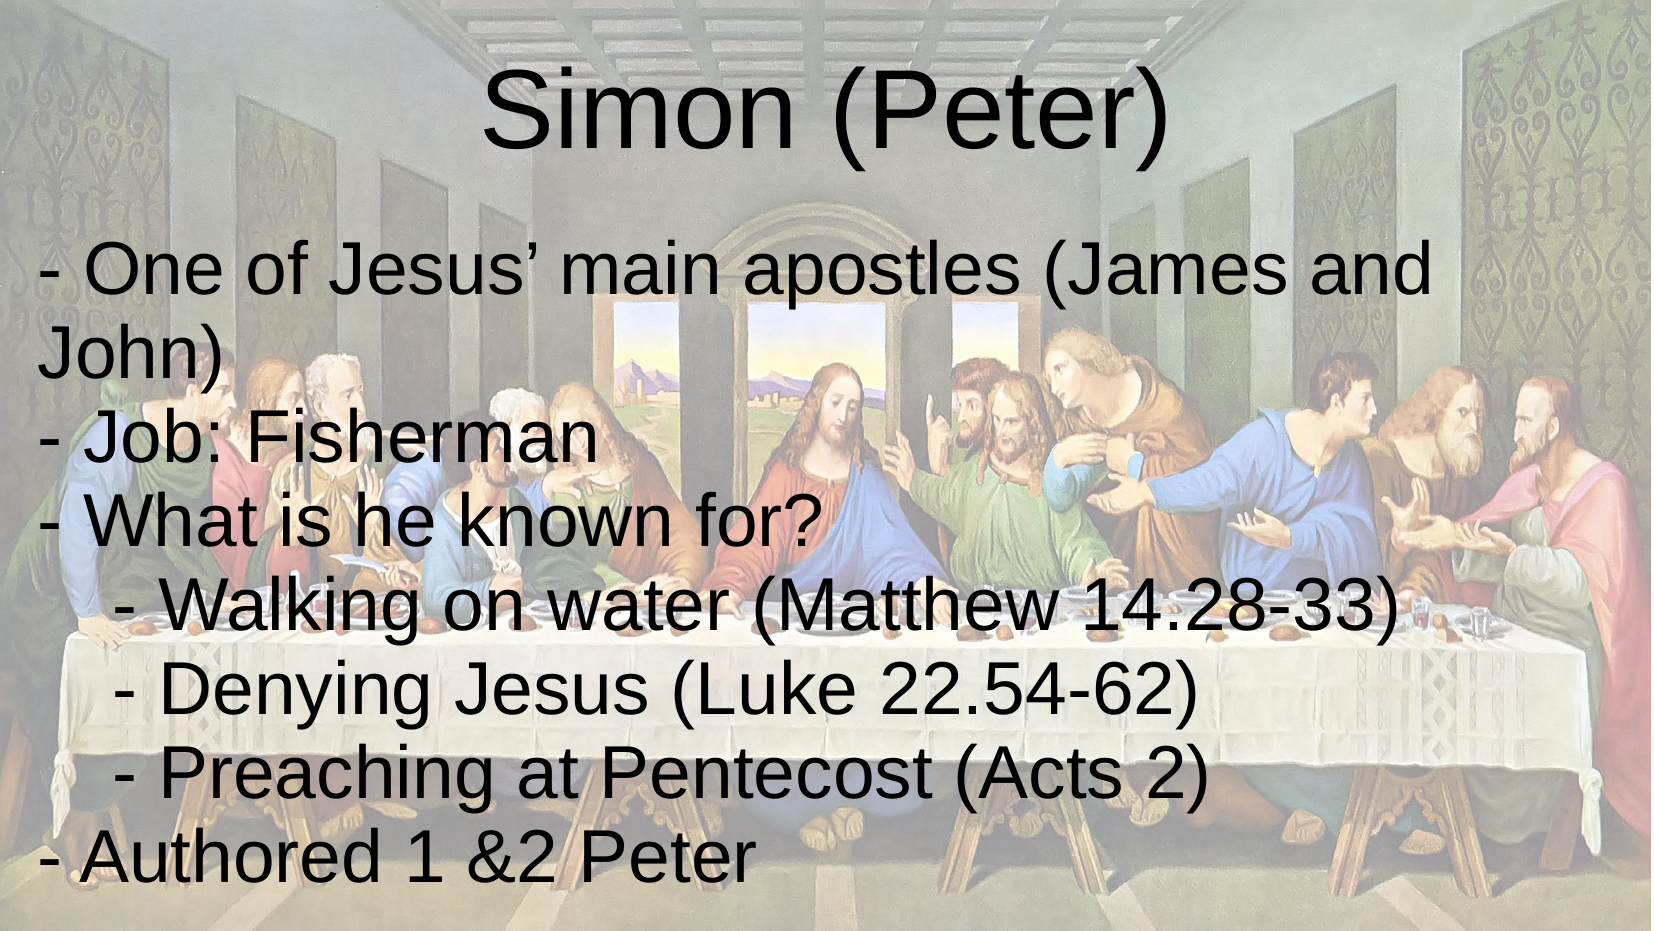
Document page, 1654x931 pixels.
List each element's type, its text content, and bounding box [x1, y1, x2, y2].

picture [0, 0, 1651, 931]
subtitle - One of Jesus’ main apostles (James and John) - Job: Fisherman - What is he known for? - Walking on water (Matthew 14.28-33) - Denying Jesus (Luke 22.54-62) - Preaching at Pentecost (Acts 2) - Authored 1 &2 Peter [37, 225, 1613, 901]
title Simon (Peter) [82, 32, 1571, 188]
